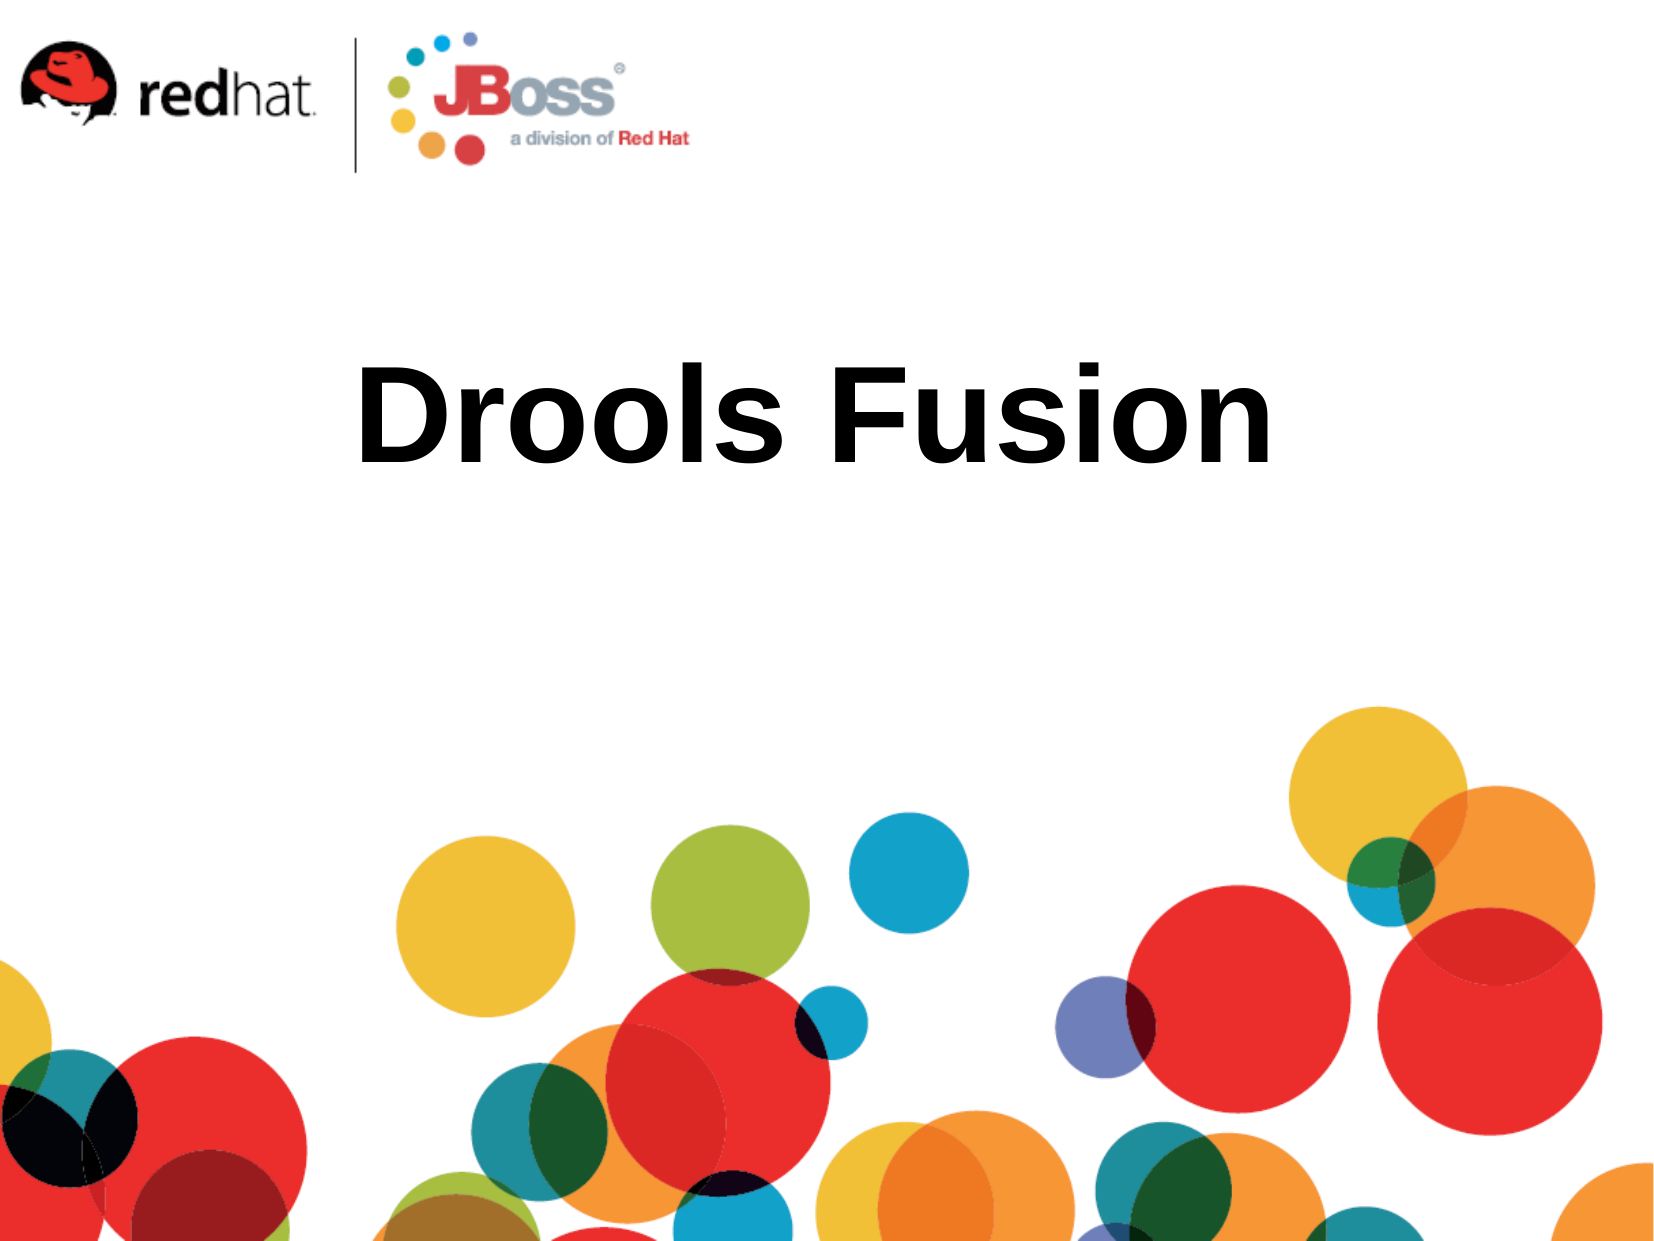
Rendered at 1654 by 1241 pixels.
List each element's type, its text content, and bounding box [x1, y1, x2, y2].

picture [13, 5, 699, 182]
text_box Drools Fusion [338, 330, 1293, 500]
picture [0, 685, 1654, 1241]
